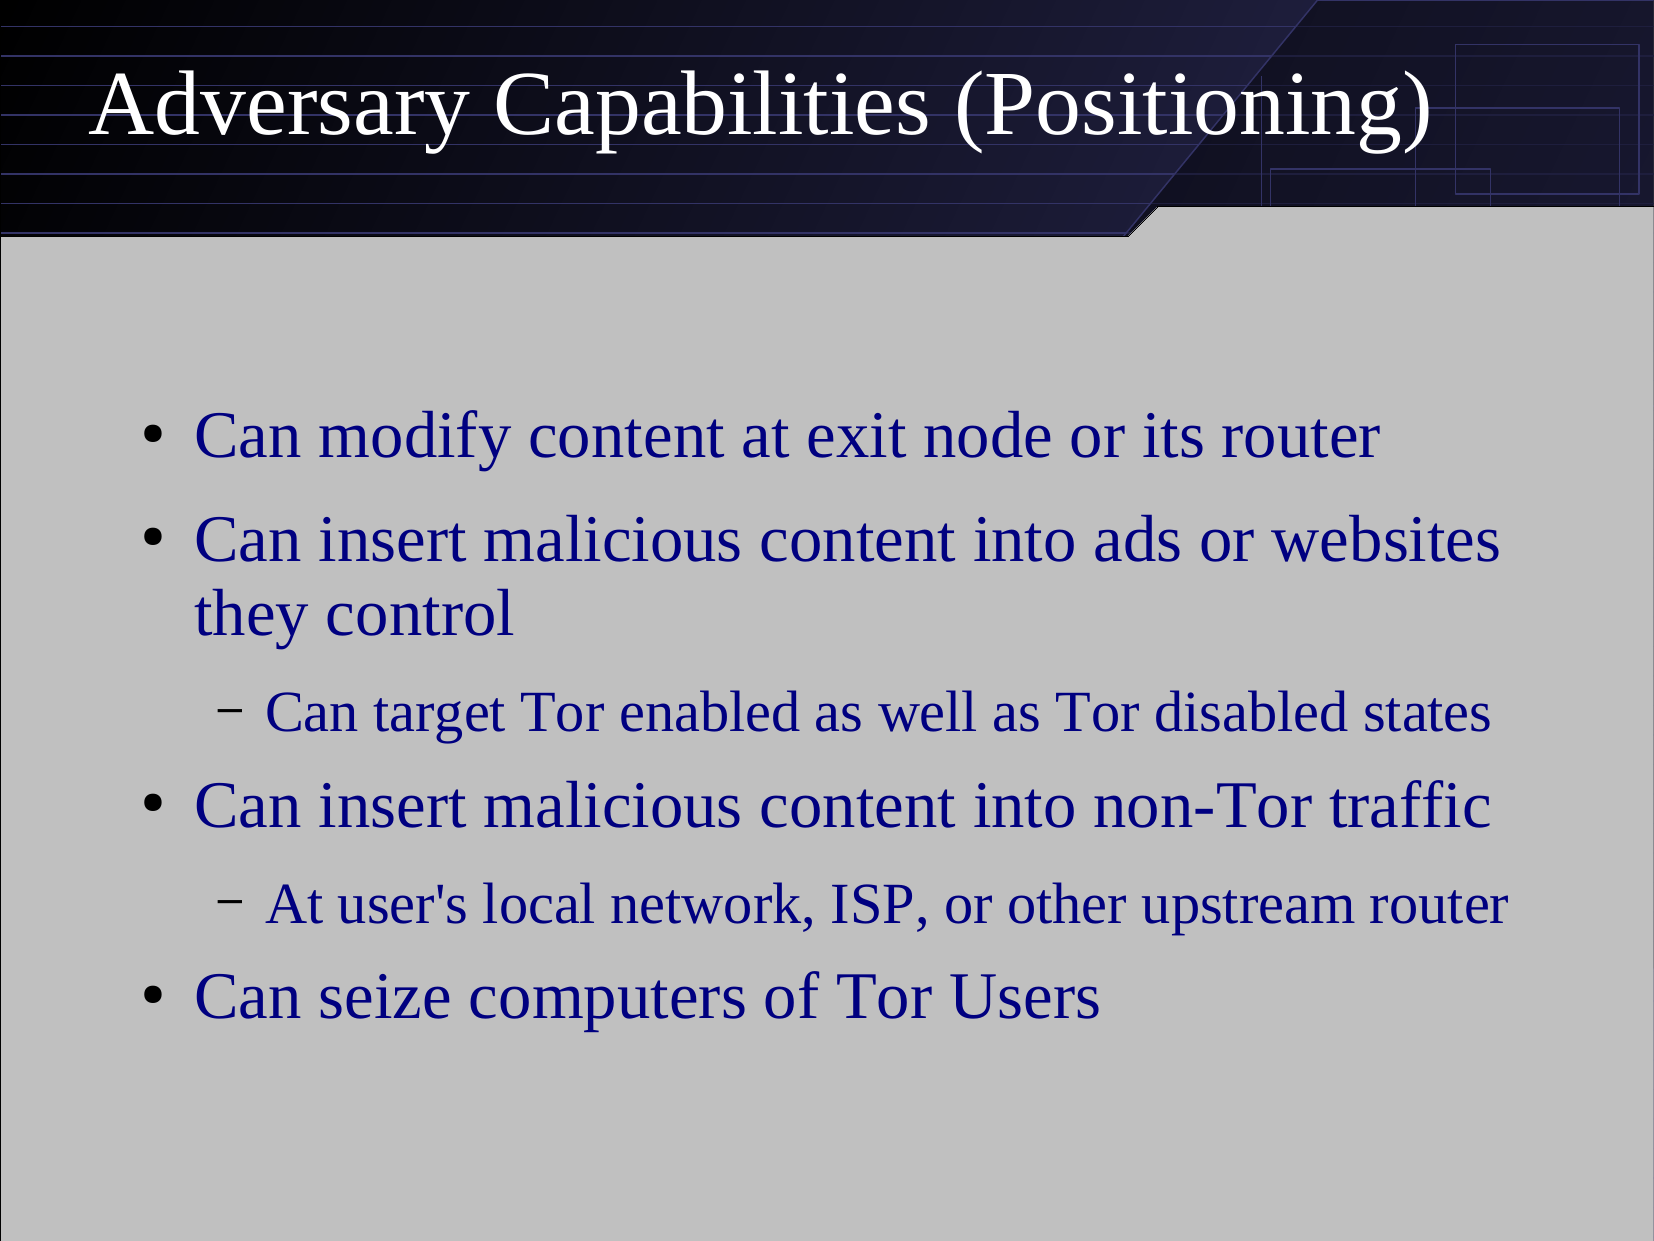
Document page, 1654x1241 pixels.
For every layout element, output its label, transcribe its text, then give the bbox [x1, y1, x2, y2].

list Can modify content at exit node or its router Can insert malicious content into ads or websites they control Can target Tor enabled as well as Tor disabled states Can insert malicious content into non-Tor traffic At user's local network, ISP, or other upstream router Can seize computers of Tor Users [123, 398, 1536, 1034]
title Adversary Capabilities (Positioning) [88, 0, 1501, 208]
